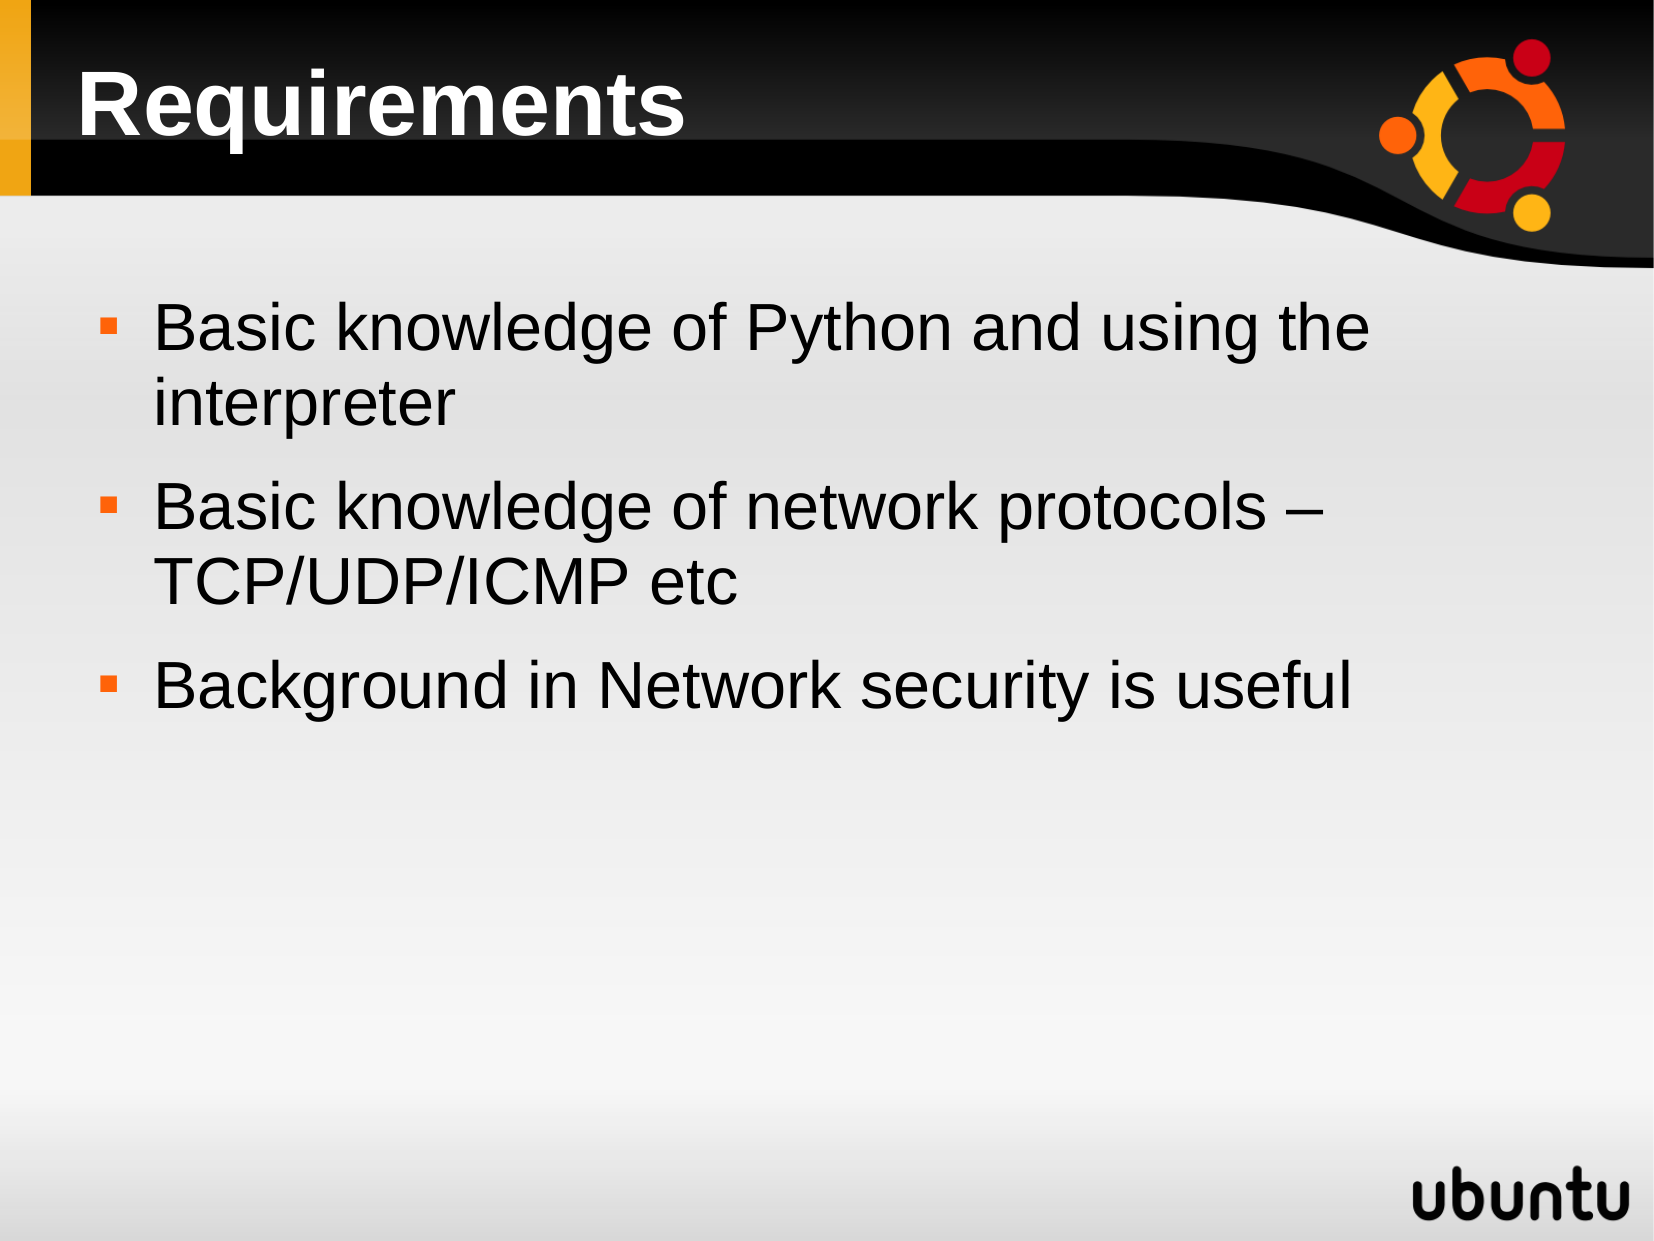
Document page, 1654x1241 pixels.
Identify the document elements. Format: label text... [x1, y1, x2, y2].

list Basic knowledge of Python and using the interpreter Basic knowledge of network protocols – TCP/UDP/ICMP etc Background in Network security is useful [82, 290, 1571, 1094]
picture [0, 0, 1654, 1241]
title Requirements [76, 7, 1565, 200]
